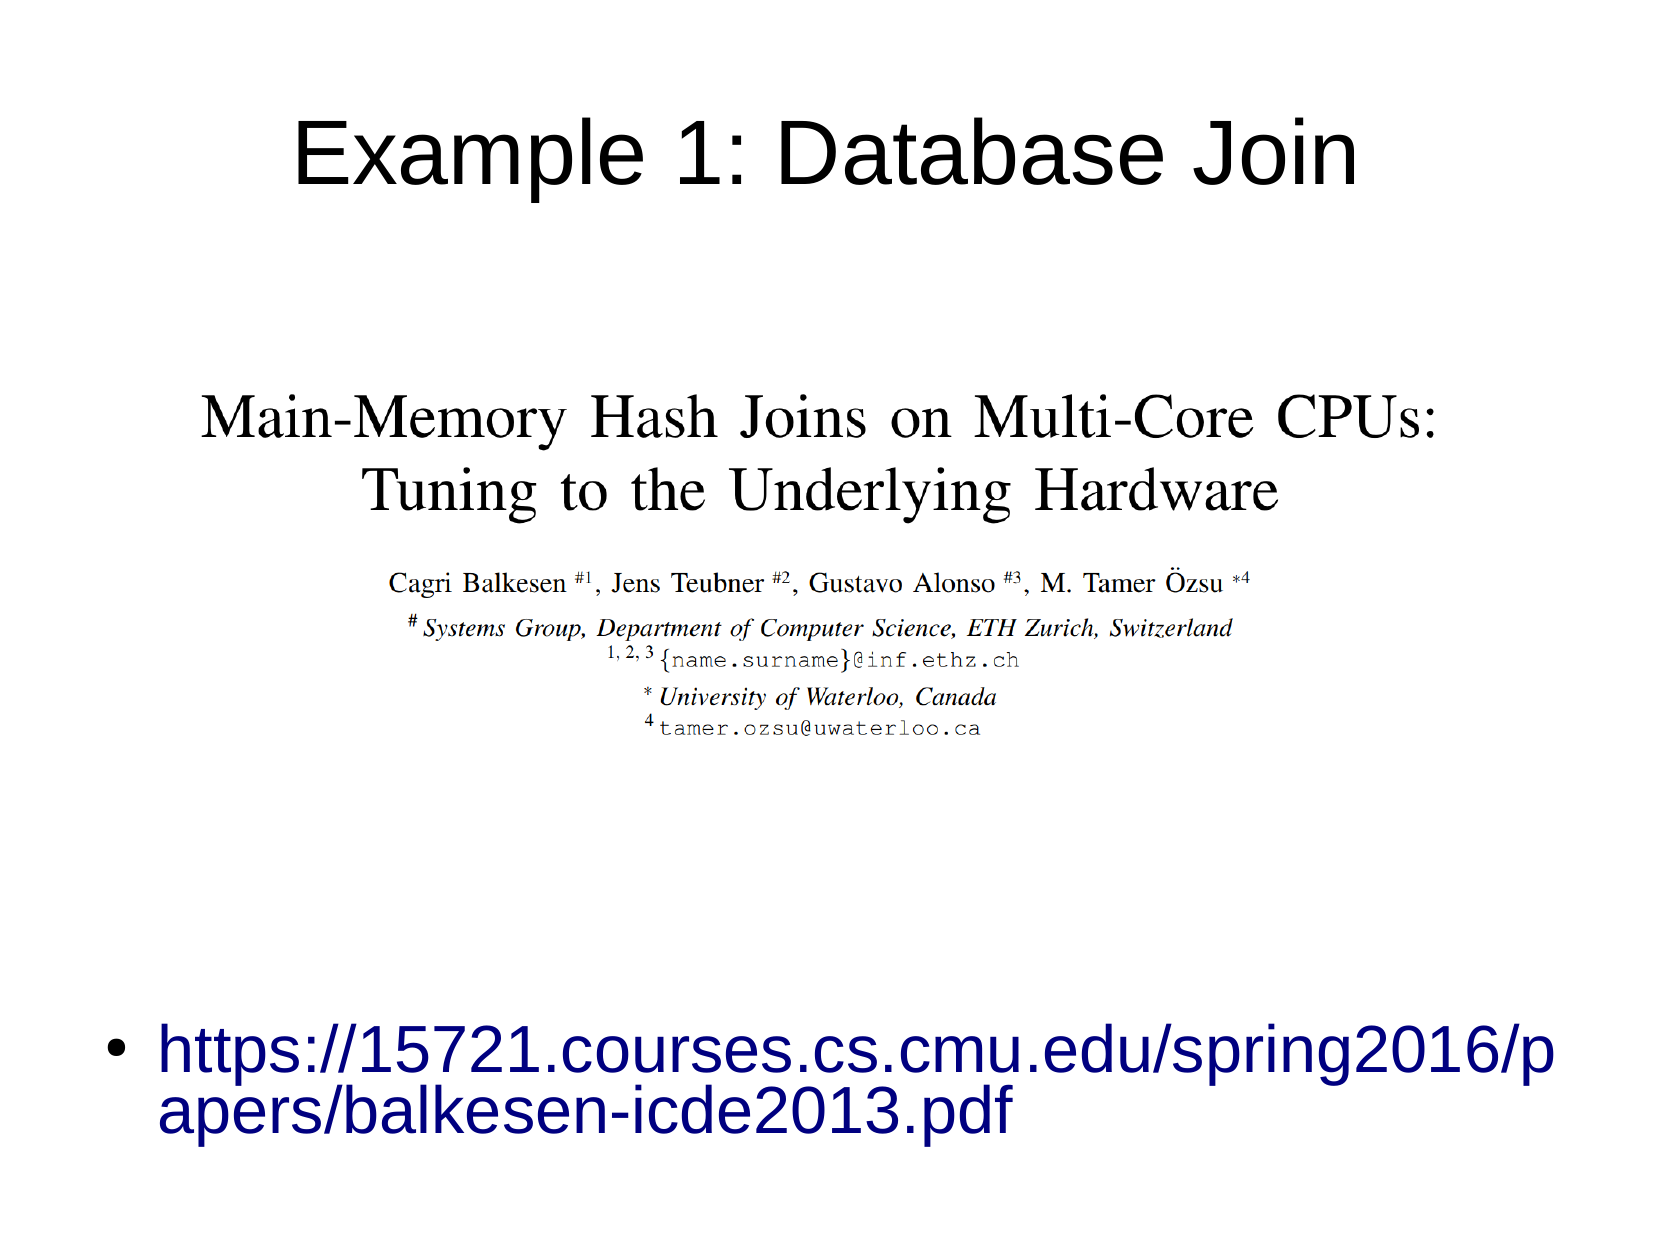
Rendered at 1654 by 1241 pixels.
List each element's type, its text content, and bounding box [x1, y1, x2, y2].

title Example 1: Database Join [82, 49, 1571, 257]
list https://15721.courses.cs.cmu.edu/spring2016/papers/balkesen-icde2013.pdf [86, 1012, 1576, 1160]
picture [158, 337, 1501, 753]
